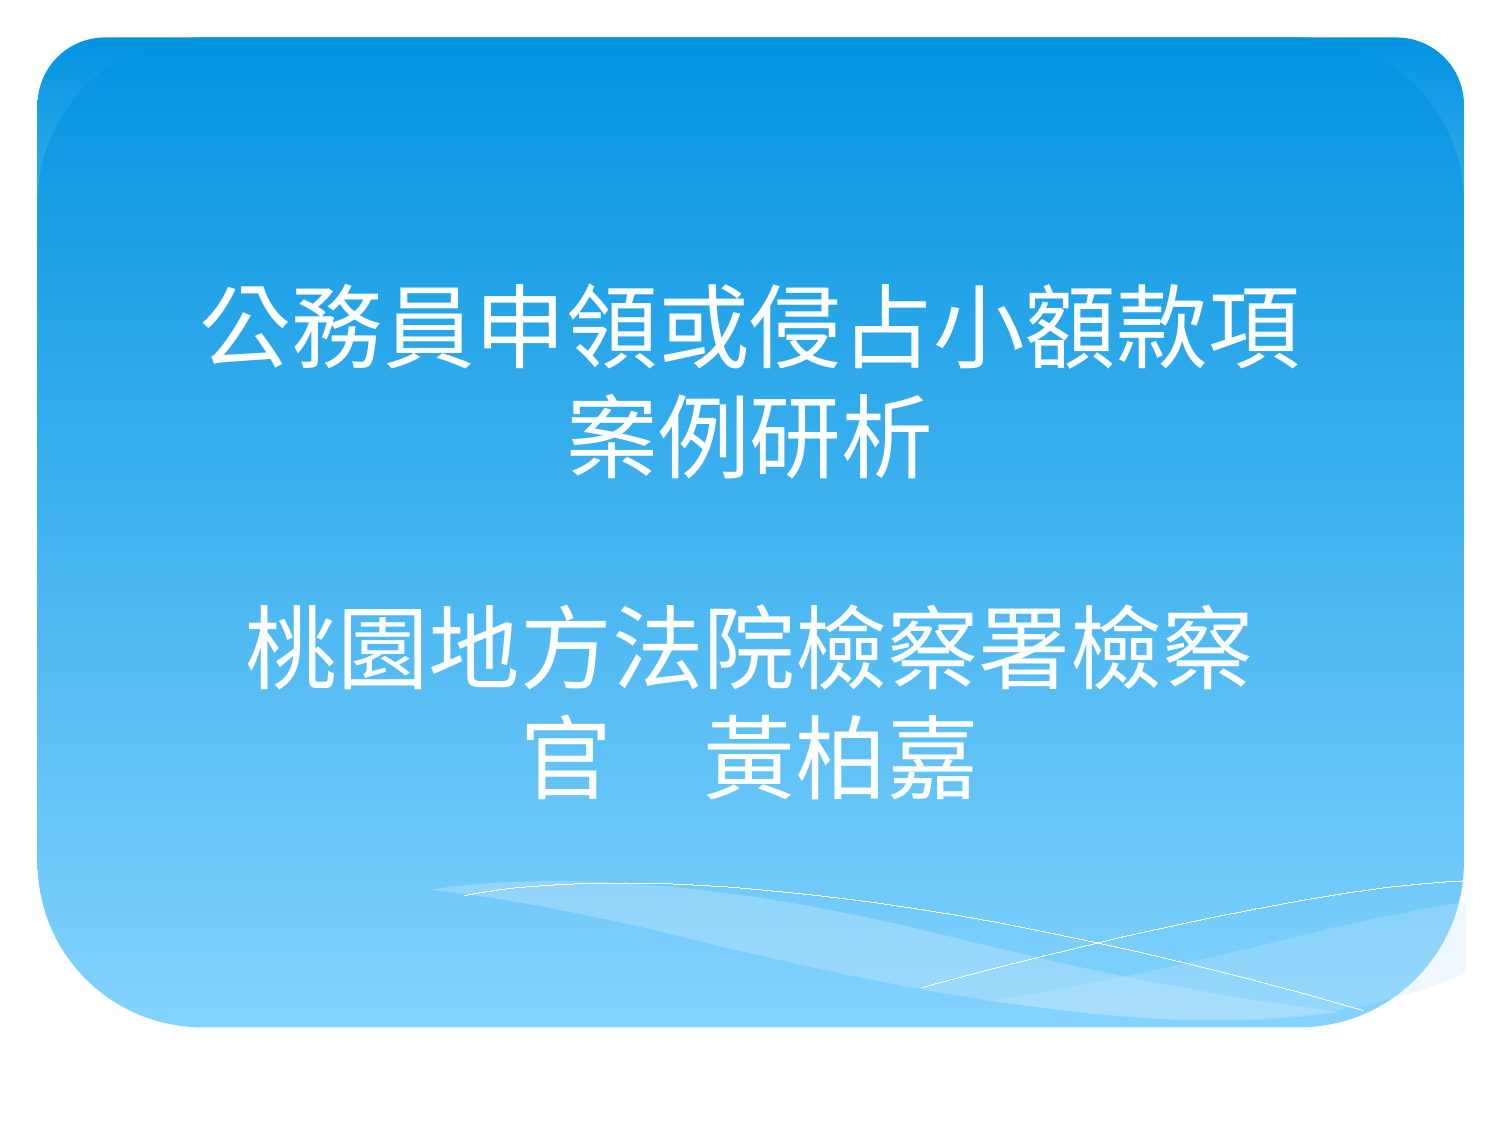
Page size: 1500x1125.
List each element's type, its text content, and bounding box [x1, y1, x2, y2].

subtitle 桃園地方法院檢察署檢察官 黃柏嘉 [225, 583, 1275, 825]
title 公務員申領或侵占小額款項 案例研析 [112, 262, 1388, 555]
